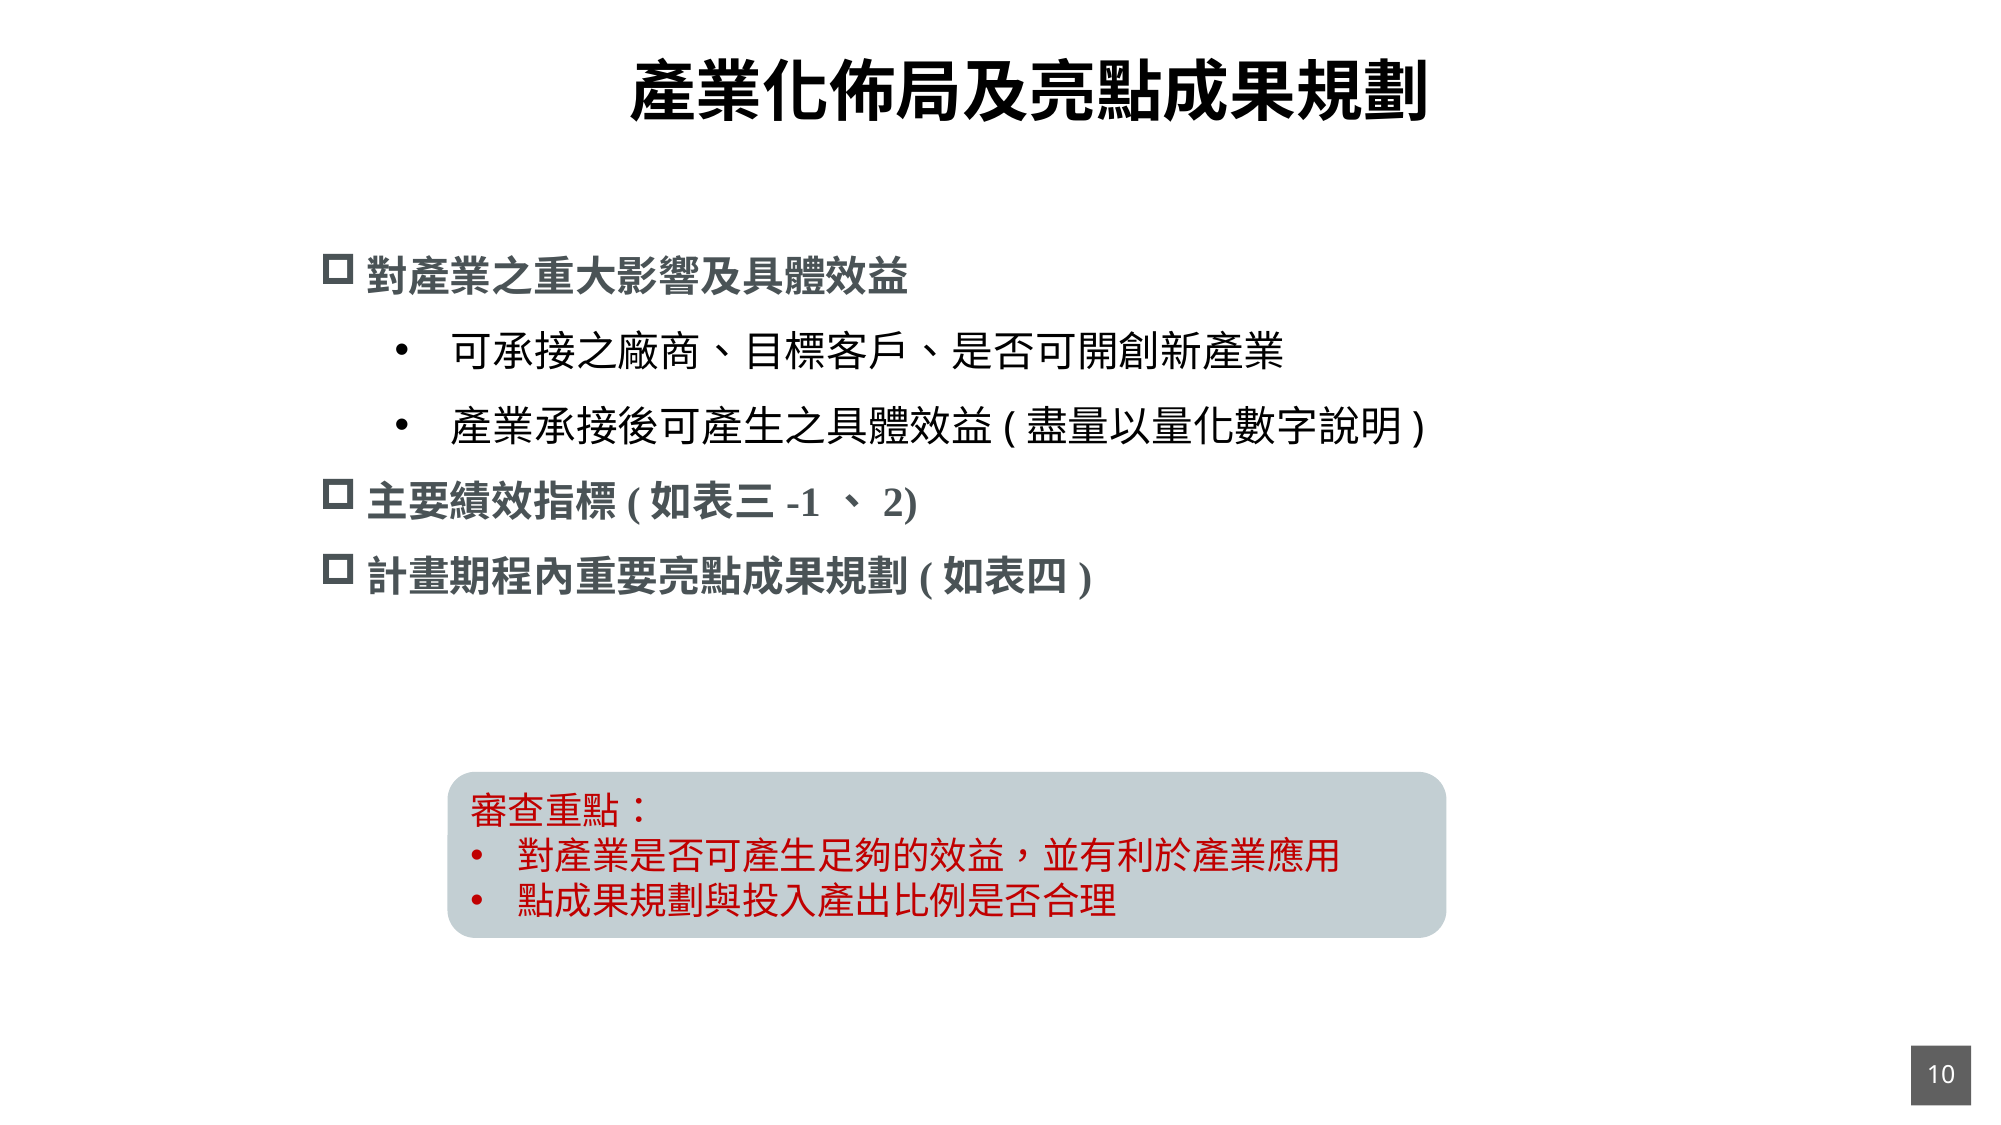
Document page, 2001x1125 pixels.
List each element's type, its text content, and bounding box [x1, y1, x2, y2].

text_box 產業化佈局及亮點成果規劃 [432, 41, 1628, 137]
text_box 審查重點： 對產業是否可產生足夠的效益，並有利於產業應用 點成果規劃與投入產出比例是否合理 [447, 771, 1447, 938]
slide_number <編號> [1911, 1045, 1972, 1106]
text_box 對產業之重大影響及具體效益 可承接之廠商、目標客戶、是否可開創新產業 產業承接後可產生之具體效益(盡量以量化數字說明) 主要績效指標(如表三-1、2) 計畫期程內重要亮點成果規劃(如表四) [304, 241, 1664, 607]
